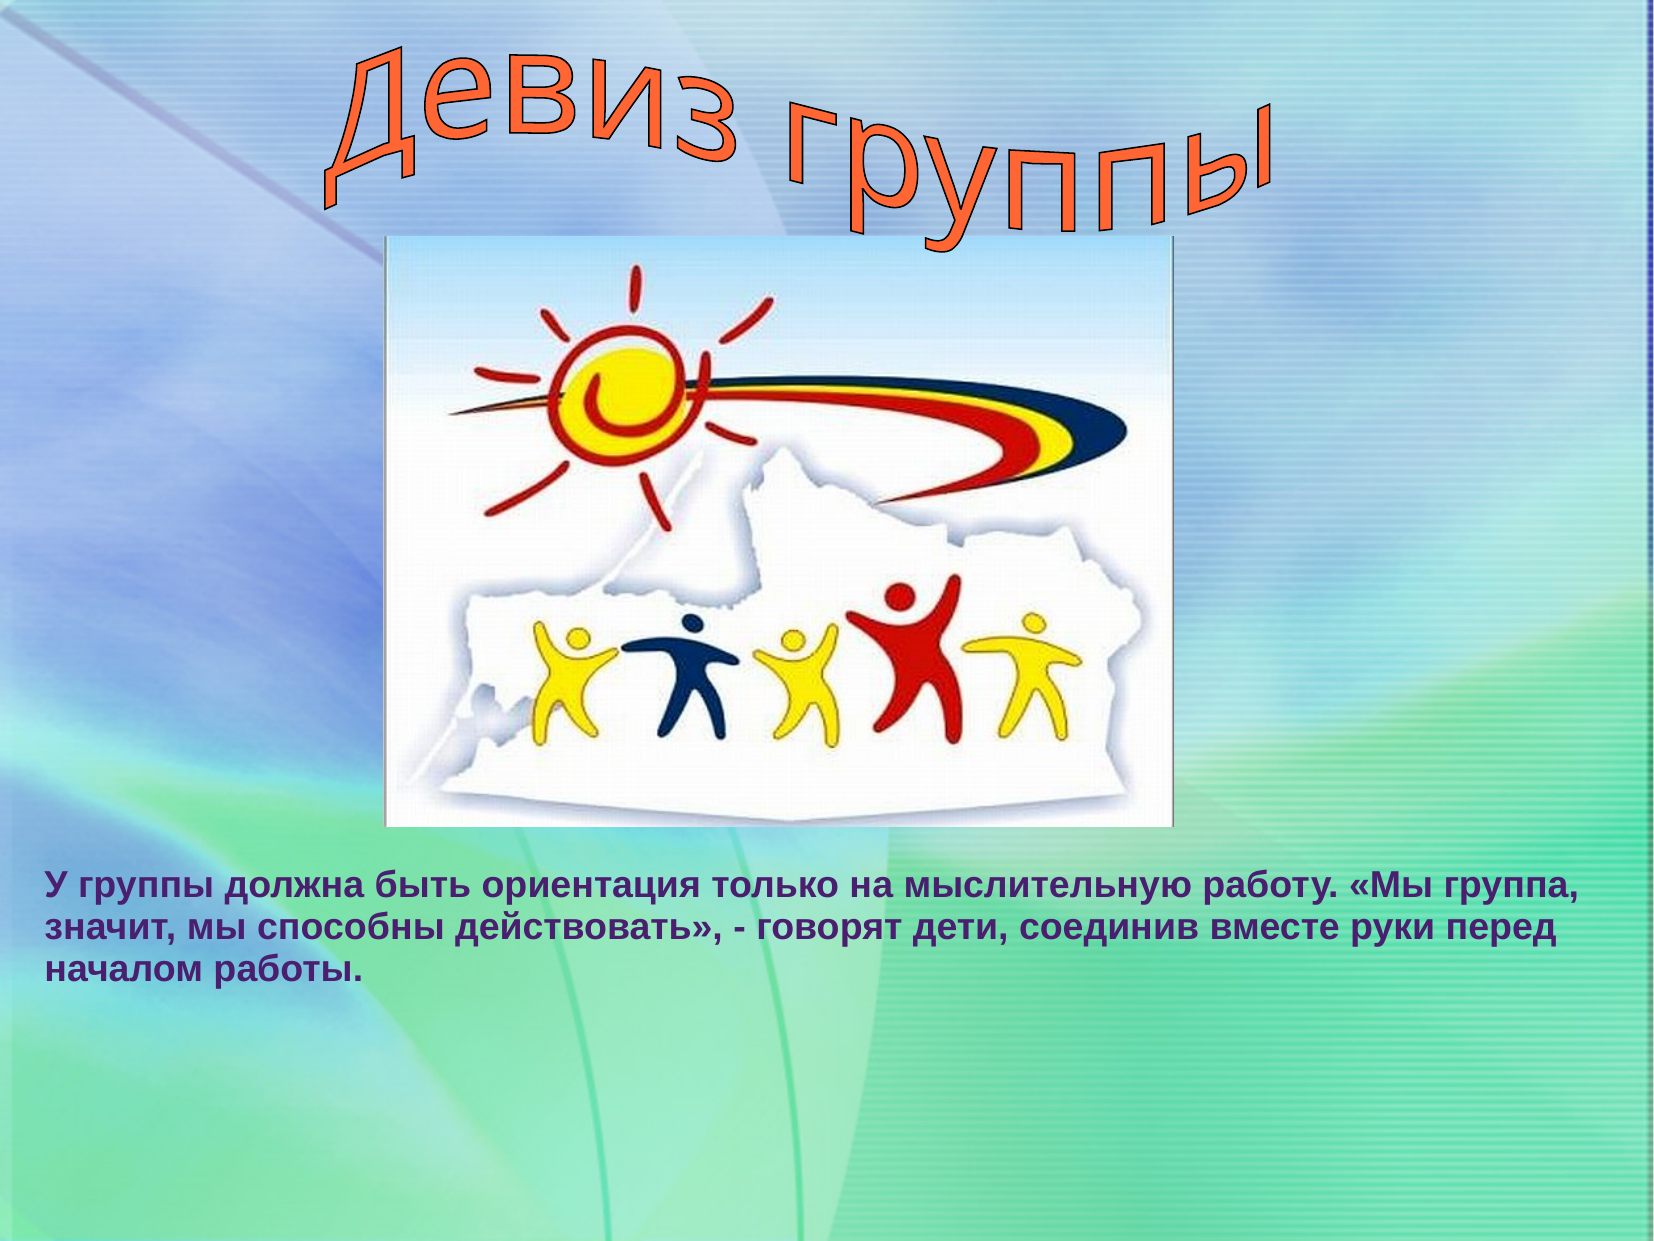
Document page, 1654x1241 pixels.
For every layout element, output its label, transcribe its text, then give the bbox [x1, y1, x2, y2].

text_box Девиз группы [1188, 133, 1247, 215]
text_box Девиз группы [677, 76, 736, 162]
picture [0, 0, 1654, 1241]
text_box Девиз группы [324, 46, 415, 210]
text_box Девиз группы [593, 59, 661, 149]
text_box Девиз группы [1257, 104, 1270, 188]
text_box Девиз группы [850, 117, 918, 234]
text_box Девиз группы [1099, 143, 1165, 231]
text_box Девиз группы [790, 102, 837, 184]
text_box Девиз группы [424, 58, 491, 140]
text_box Девиз группы [1009, 149, 1075, 232]
text_box Девиз группы [924, 136, 997, 252]
text_box Девиз группы [509, 54, 575, 134]
text_box У группы должна быть ориентация только на мыслительную работу. «Мы группа, значит, мы способны действовать», - говорят дети, соединив вместе руки перед началом работы. [29, 856, 1625, 1034]
